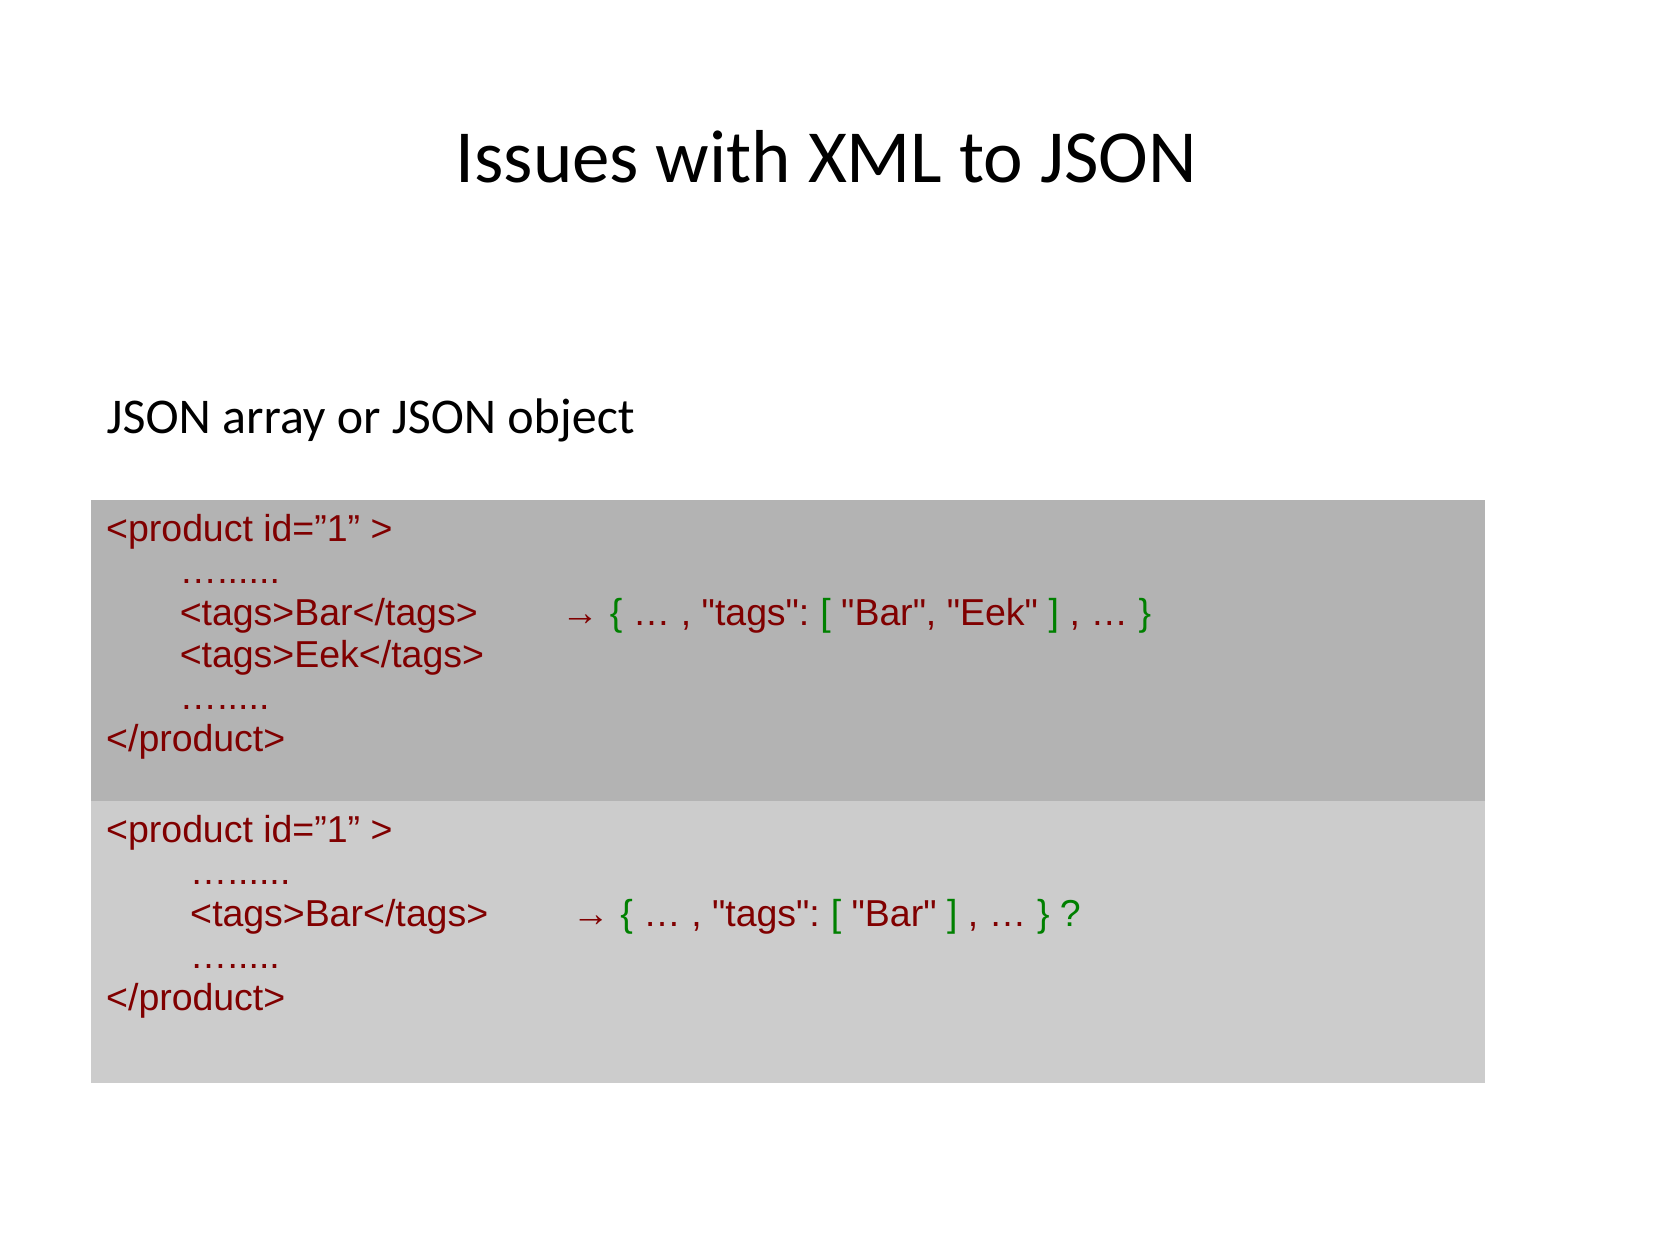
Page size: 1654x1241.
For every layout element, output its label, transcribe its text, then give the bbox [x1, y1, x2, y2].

table_header <product id=”1” > …...... <tags>Bar</tags> → { … , "tags": [ "Bar", "Eek" ] , … } <tags>Eek</tags> …..... </product> [91, 500, 1485, 801]
title Issues with XML to JSON [82, 49, 1571, 197]
table_cell <product id=”1” > …...... <tags>Bar</tags> → { … , "tags": [ "Bar" ] , … } ? …..... </product> [91, 801, 1485, 1083]
list JSON array or JSON object [35, 197, 1595, 1123]
